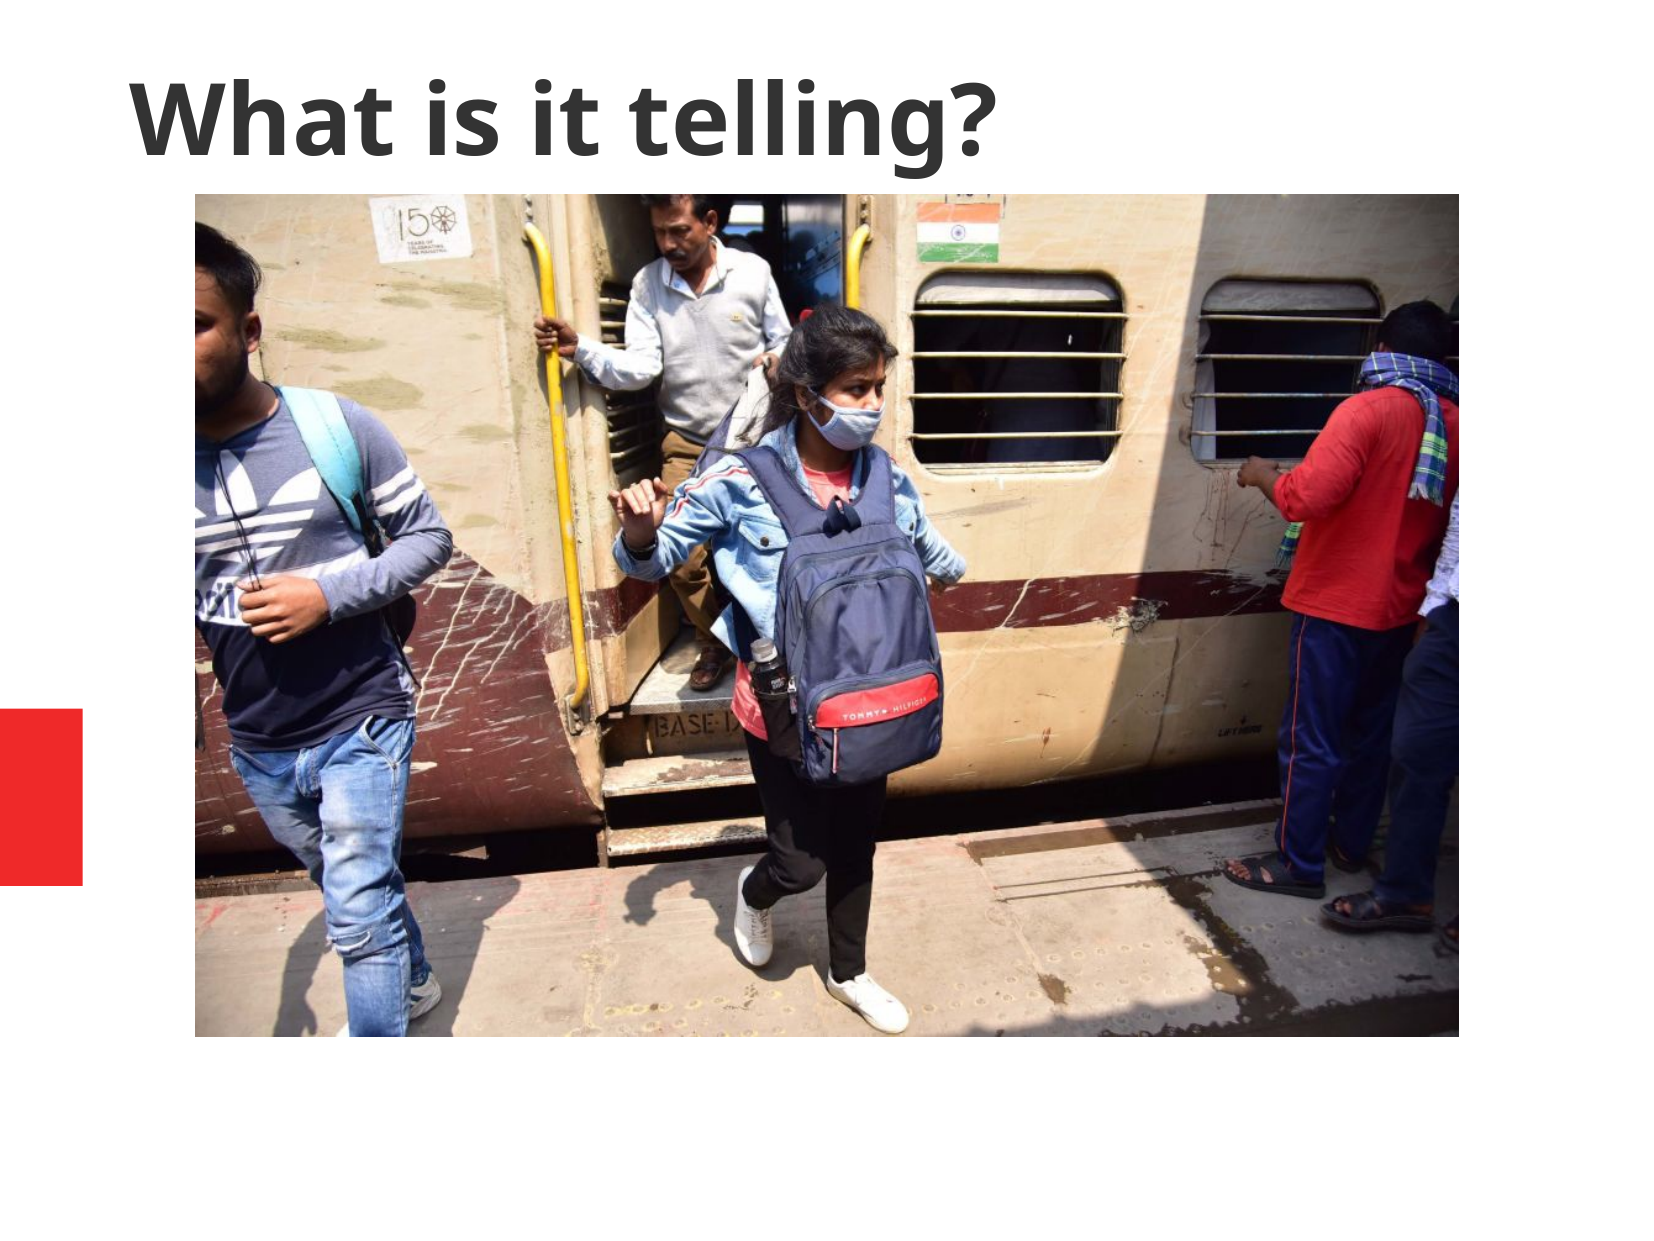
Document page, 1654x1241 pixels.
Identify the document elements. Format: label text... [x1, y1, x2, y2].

picture [195, 194, 1459, 1037]
title What is it telling? [129, 0, 1536, 235]
